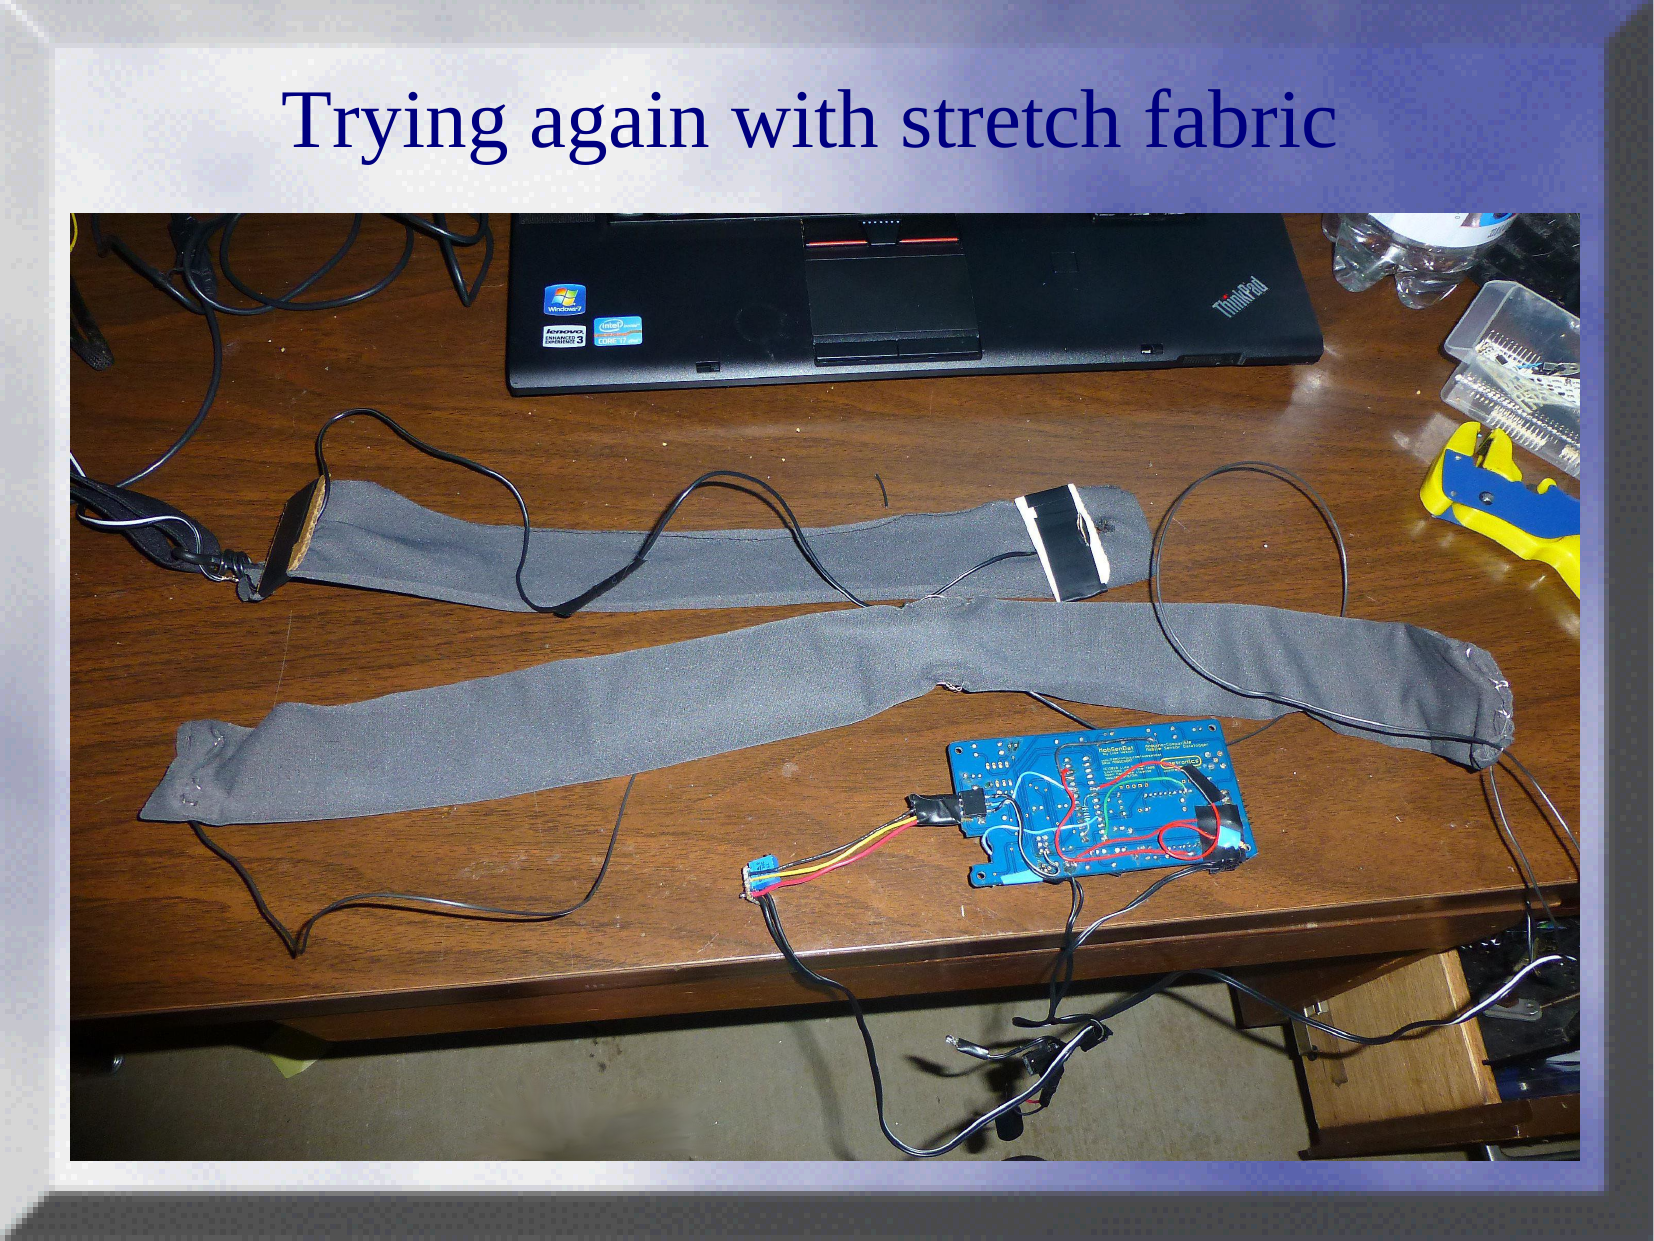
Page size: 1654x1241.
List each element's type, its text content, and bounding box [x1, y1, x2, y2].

title Trying again with stretch fabric [191, 66, 1430, 173]
picture [0, 0, 1654, 1241]
